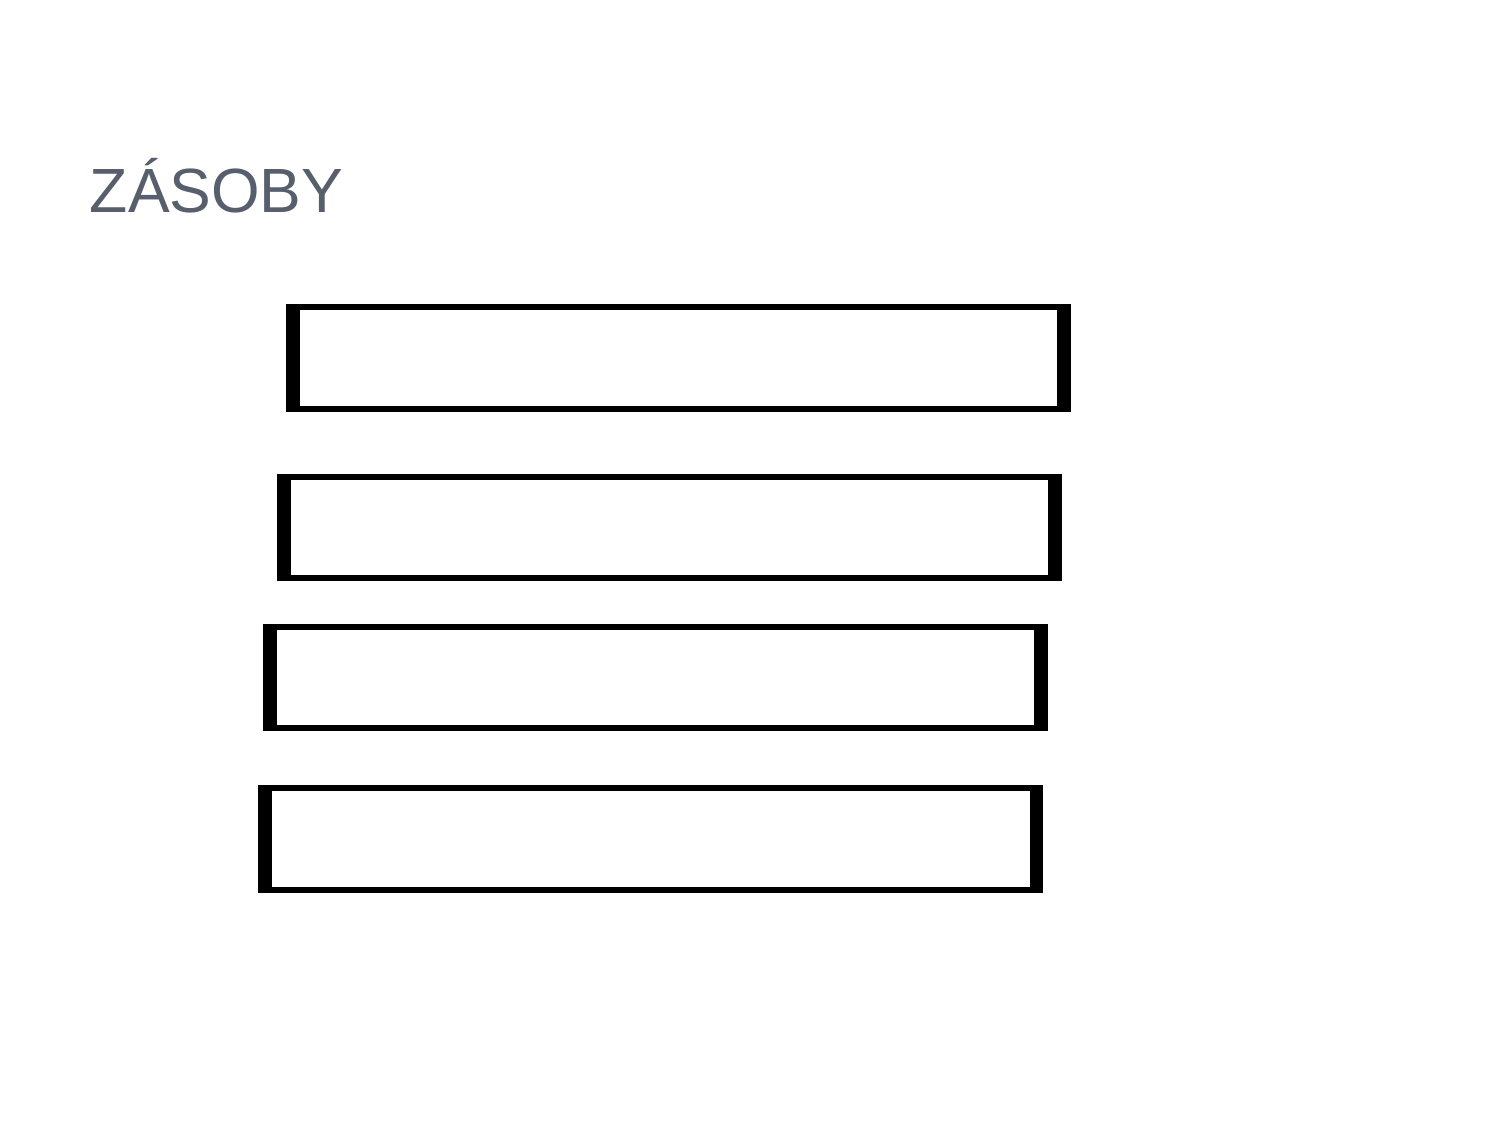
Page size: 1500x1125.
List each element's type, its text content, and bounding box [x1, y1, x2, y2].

text_box [194, 231, 1164, 932]
title ZÁSOBY [74, 44, 1300, 233]
